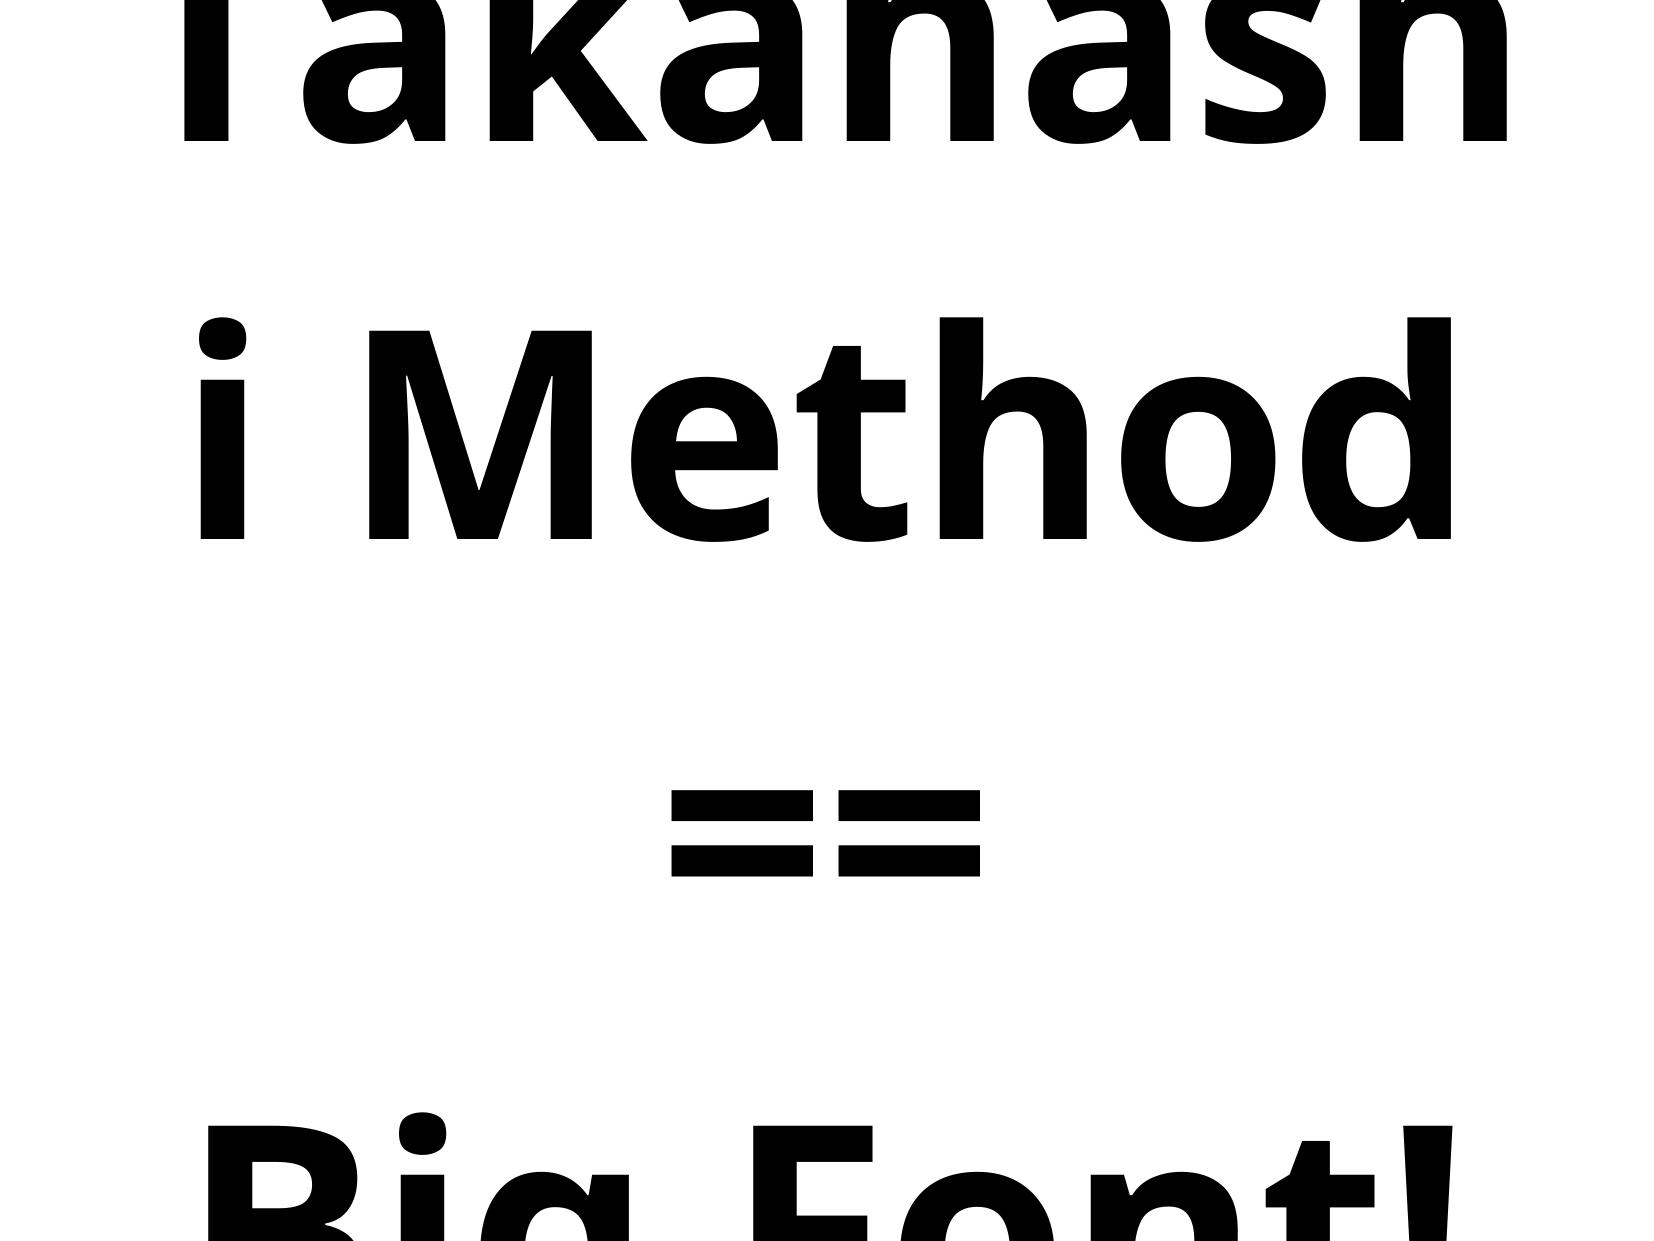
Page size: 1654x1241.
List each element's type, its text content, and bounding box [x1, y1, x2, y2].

title Takahashi Method == Big Font! [82, 49, 1571, 1201]
